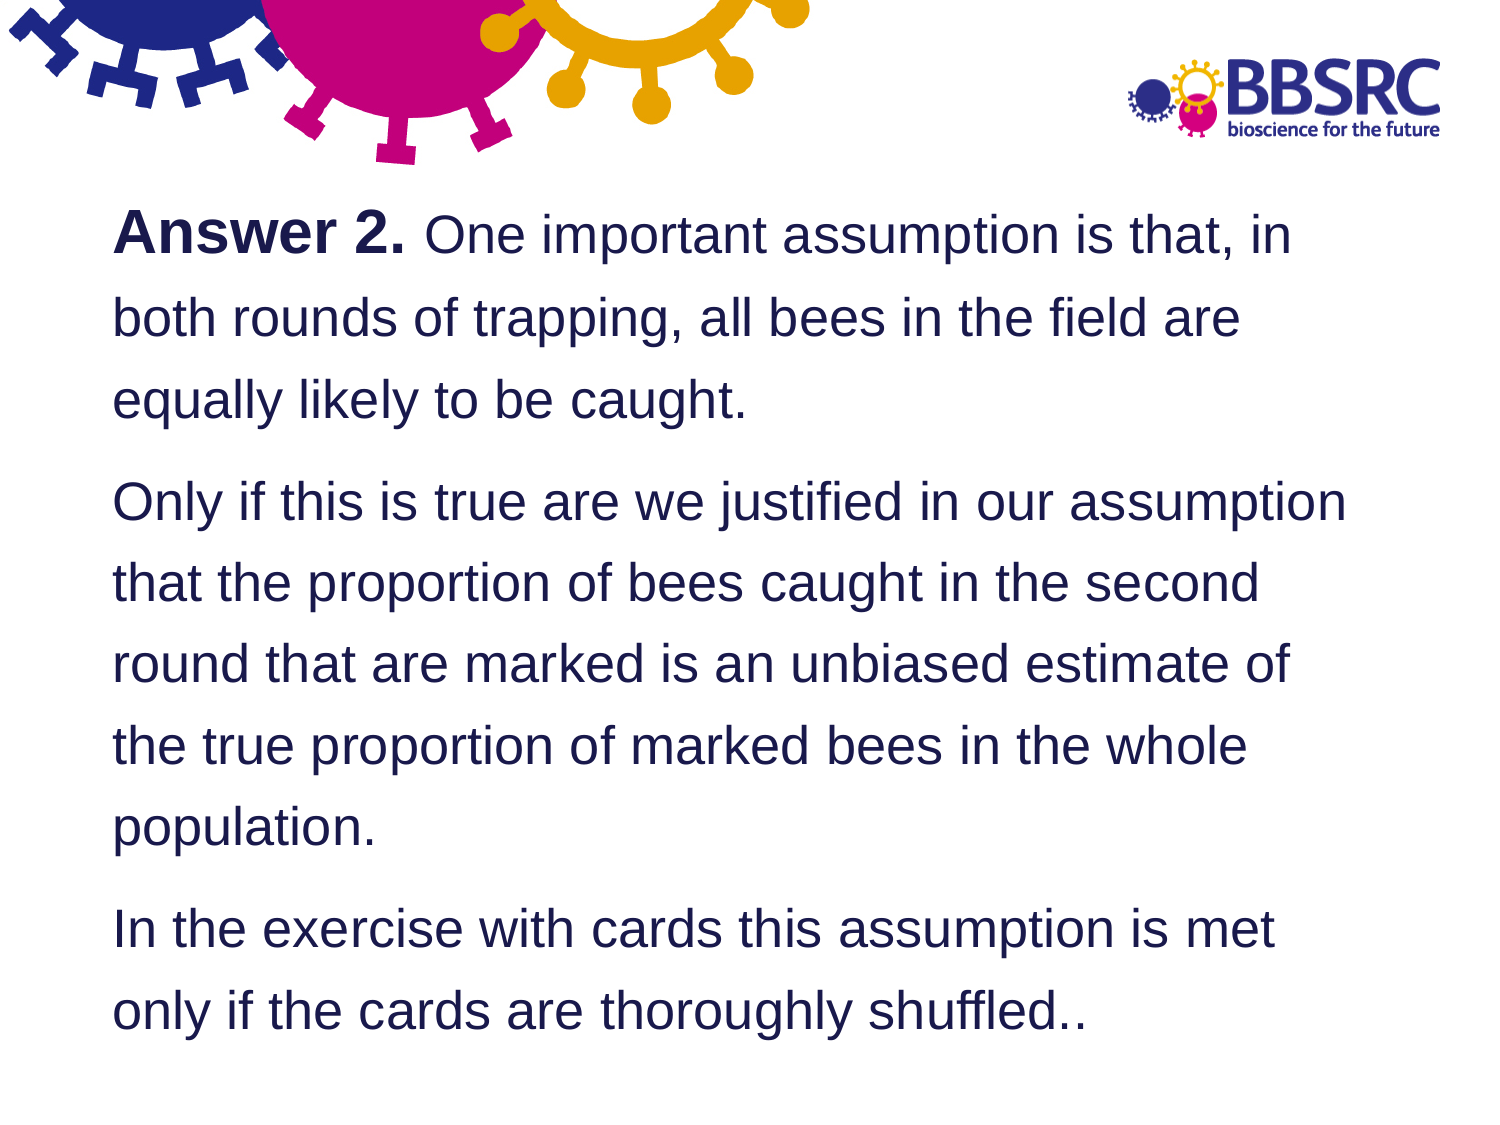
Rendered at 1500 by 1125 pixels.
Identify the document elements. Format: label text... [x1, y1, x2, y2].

list Answer 2. One important assumption is that, in both rounds of trapping, all bees in the field are equally likely to be caught. Only if this is true are we justified in our assumption that the proportion of bees caught in the second round that are marked is an unbiased estimate of the true proportion of marked bees in the whole population. In the exercise with cards this assumption is met only if the cards are thoroughly shuffled.. [112, 172, 1377, 1106]
